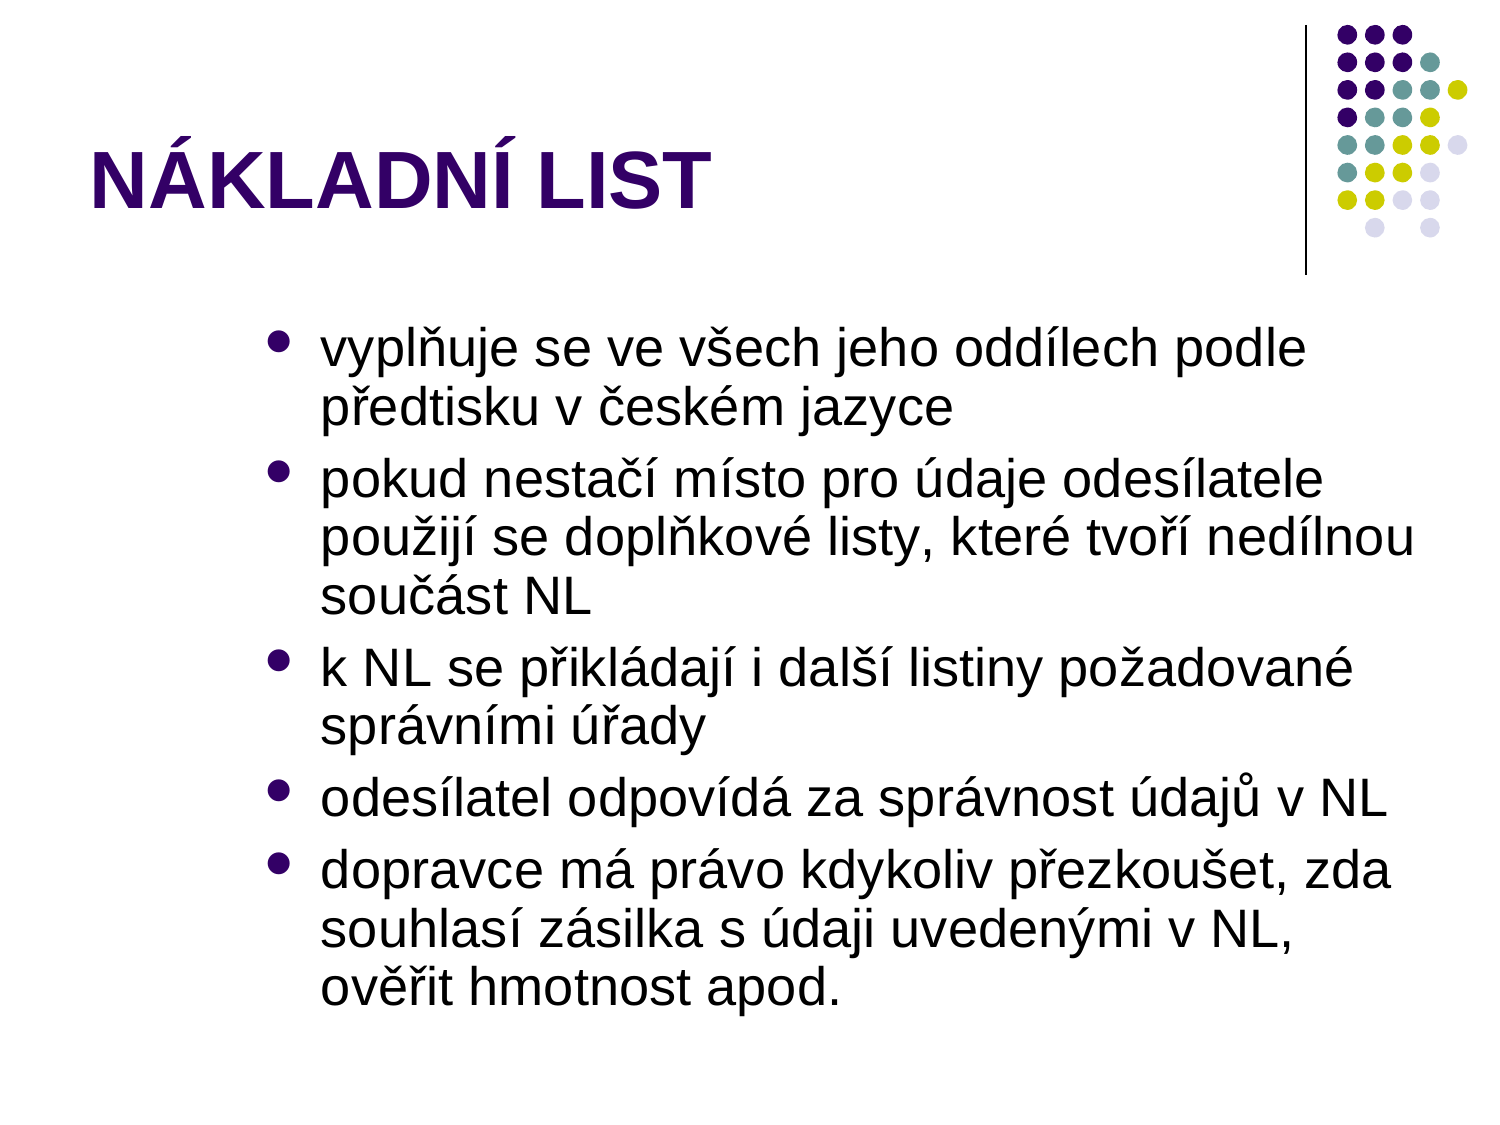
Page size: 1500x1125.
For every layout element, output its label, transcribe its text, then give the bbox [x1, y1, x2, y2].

list vyplňuje se ve všech jeho oddílech podle předtisku v českém jazyce pokud nestačí místo pro údaje odesílatele použijí se doplňkové listy, které tvoří nedílnou součást NL k NL se přikládají i další listiny požadované správními úřady odesílatel odpovídá za správnost údajů v NL dopravce má právo kdykoliv přezkoušet, zda souhlasí zásilka s údaji uvedenými v NL, ověřit hmotnost apod. [249, 312, 1436, 1035]
title NÁKLADNÍ LIST [74, 20, 1313, 233]
